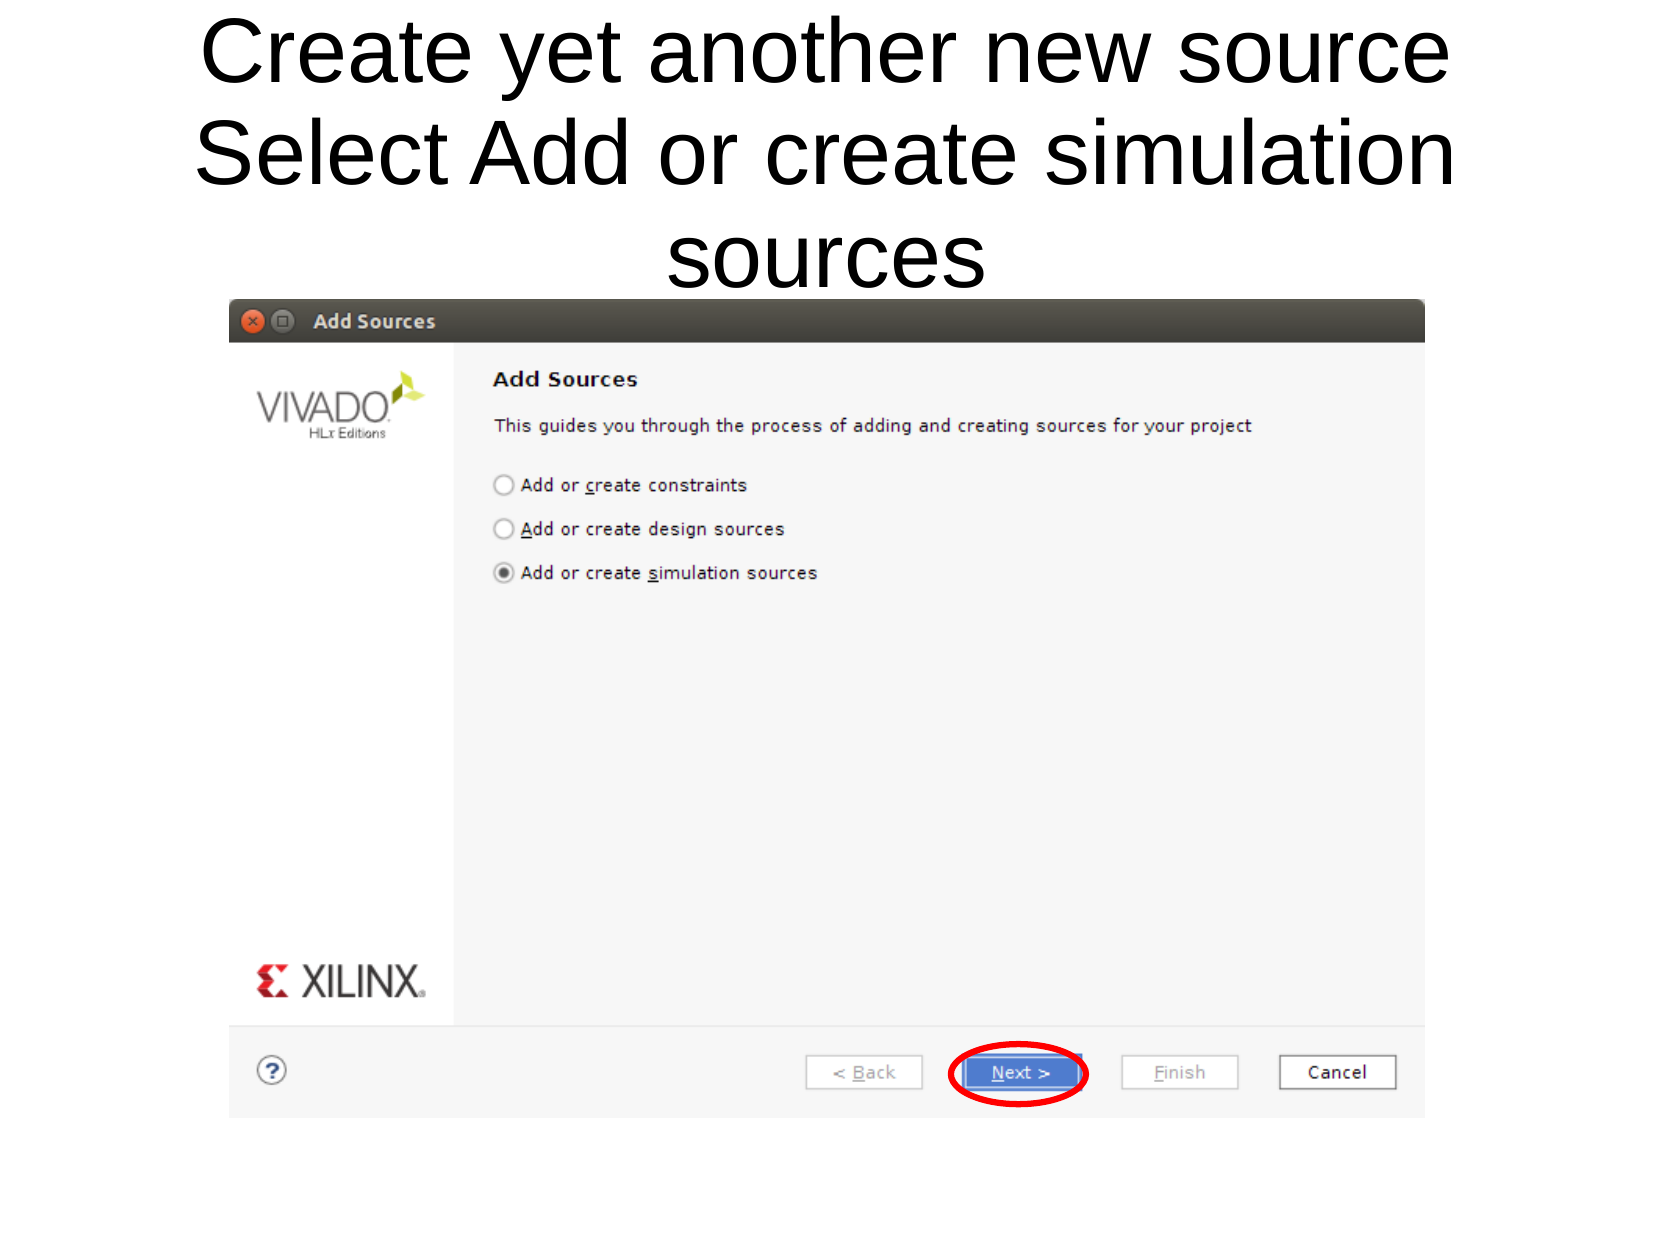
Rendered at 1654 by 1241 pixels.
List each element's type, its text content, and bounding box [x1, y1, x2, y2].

title Create yet another new source Select Add or create simulation sources [82, 0, 1571, 307]
picture [229, 299, 1425, 1118]
